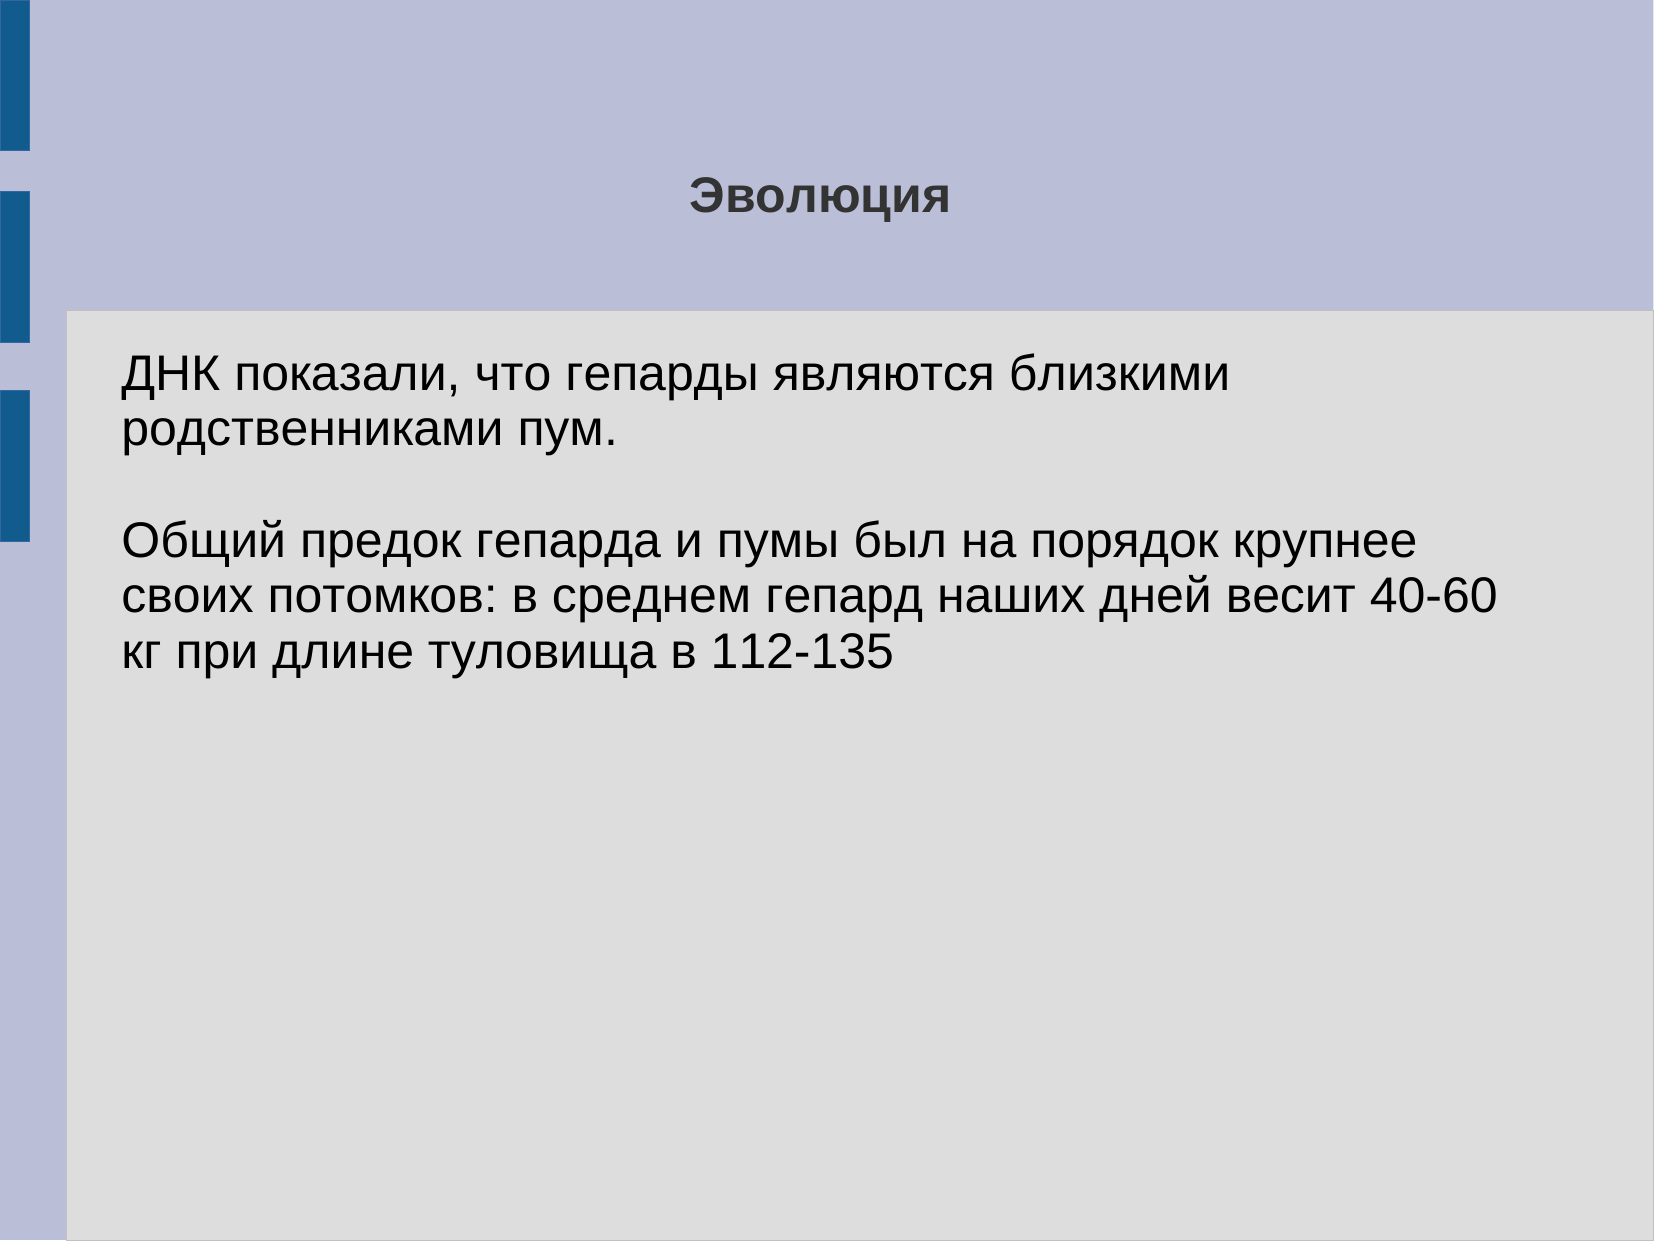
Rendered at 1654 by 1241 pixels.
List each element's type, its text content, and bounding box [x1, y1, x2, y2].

list ДНК показали, что гепарды являются близкими родственниками пум. Общий предок гепарда и пумы был на порядок крупнее своих потомков: в среднем гепард наших дней весит 40-60 кг при длине туловища в 112-135 [121, 344, 1534, 1127]
title Эволюция [121, 91, 1534, 299]
